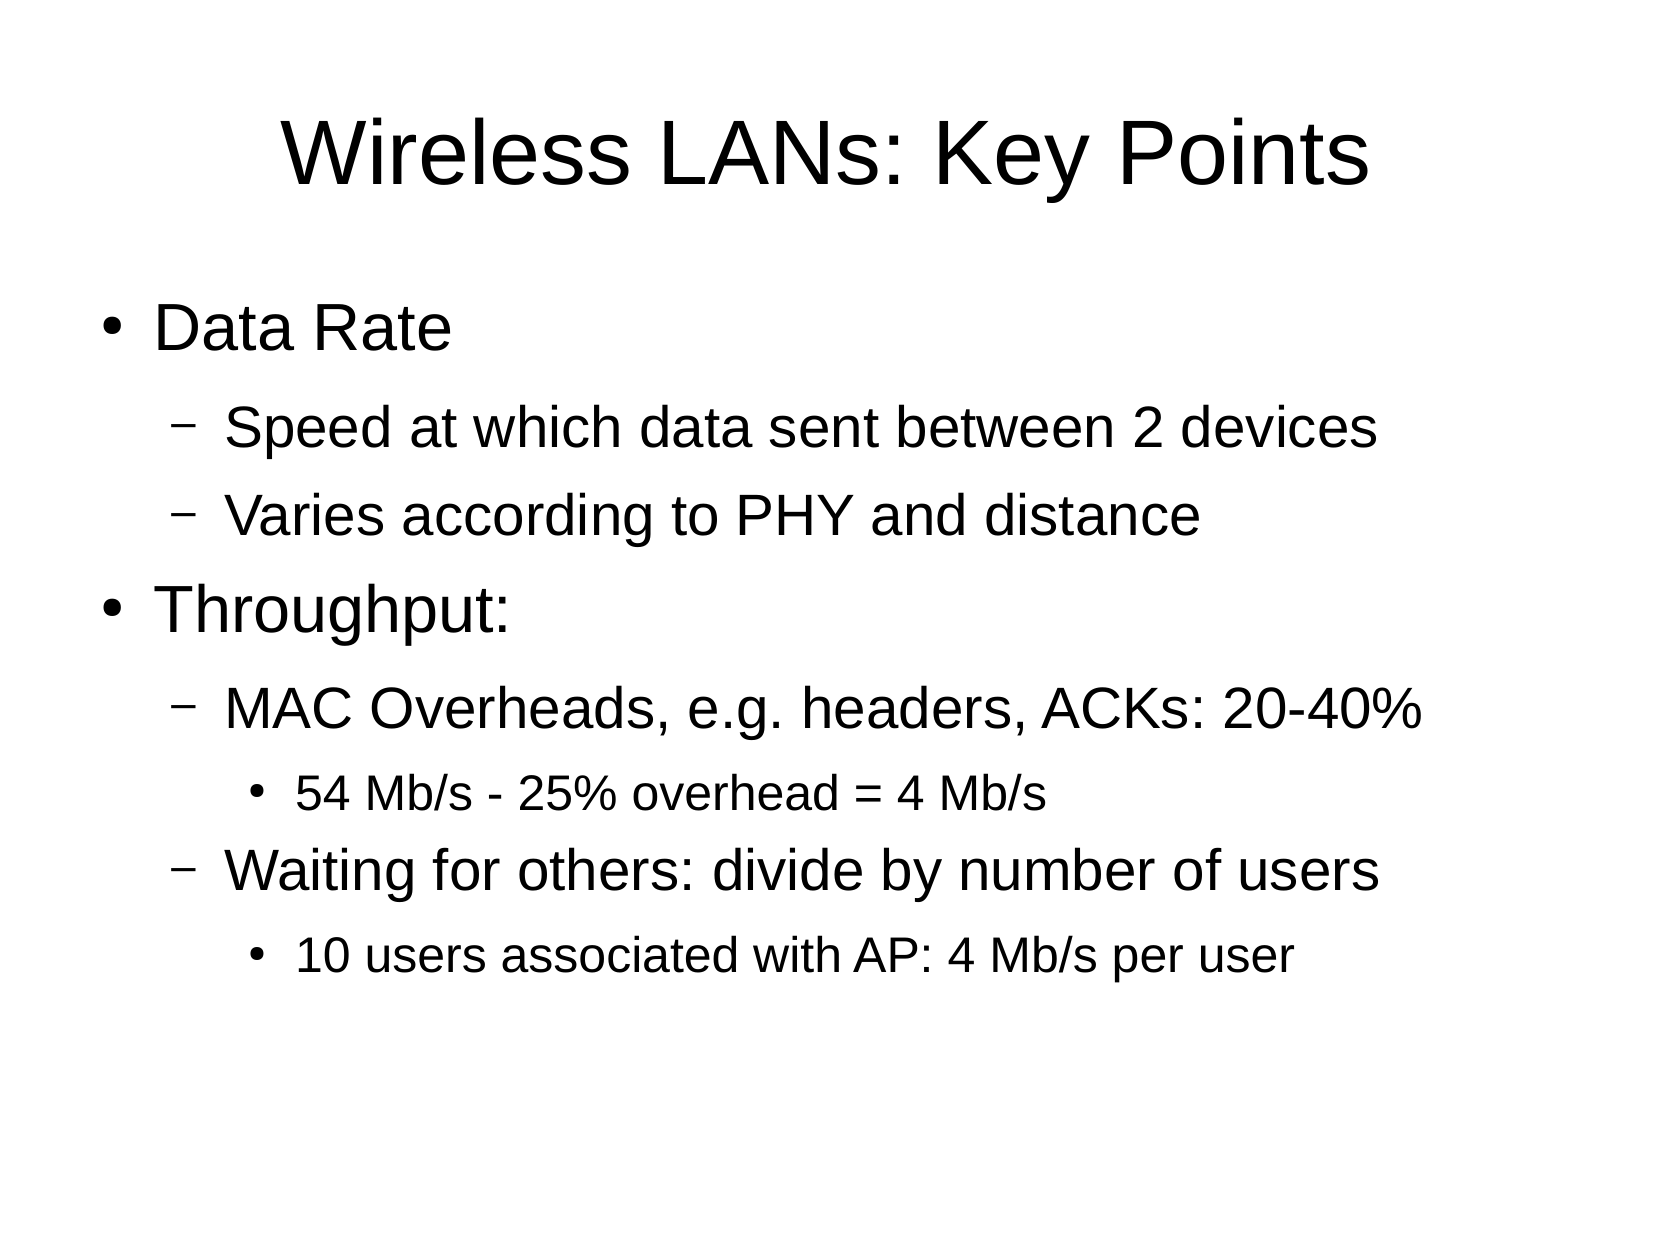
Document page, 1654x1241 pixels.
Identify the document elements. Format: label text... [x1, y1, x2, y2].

list Data Rate Speed at which data sent between 2 devices Varies according to PHY and distance Throughput: MAC Overheads, e.g. headers, ACKs: 20-40% 54 Mb/s - 25% overhead = 4 Mb/s Waiting for others: divide by number of users 10 users associated with AP: 4 Mb/s per user [82, 290, 1571, 1010]
title Wireless LANs: Key Points [82, 49, 1571, 257]
